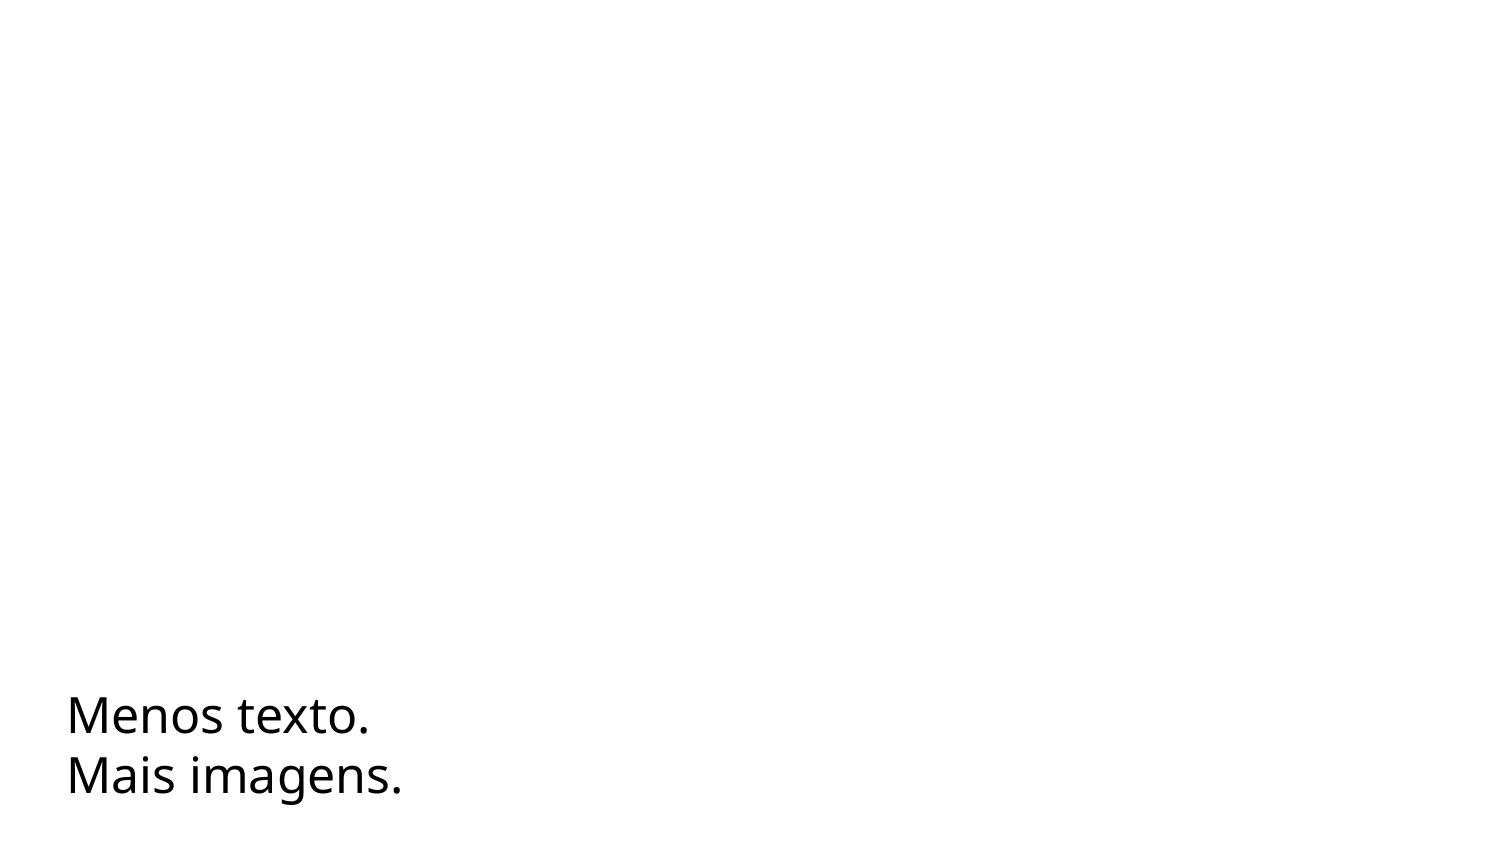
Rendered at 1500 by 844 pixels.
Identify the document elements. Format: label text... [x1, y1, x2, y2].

list Menos texto. Mais imagens. [51, 694, 1036, 794]
